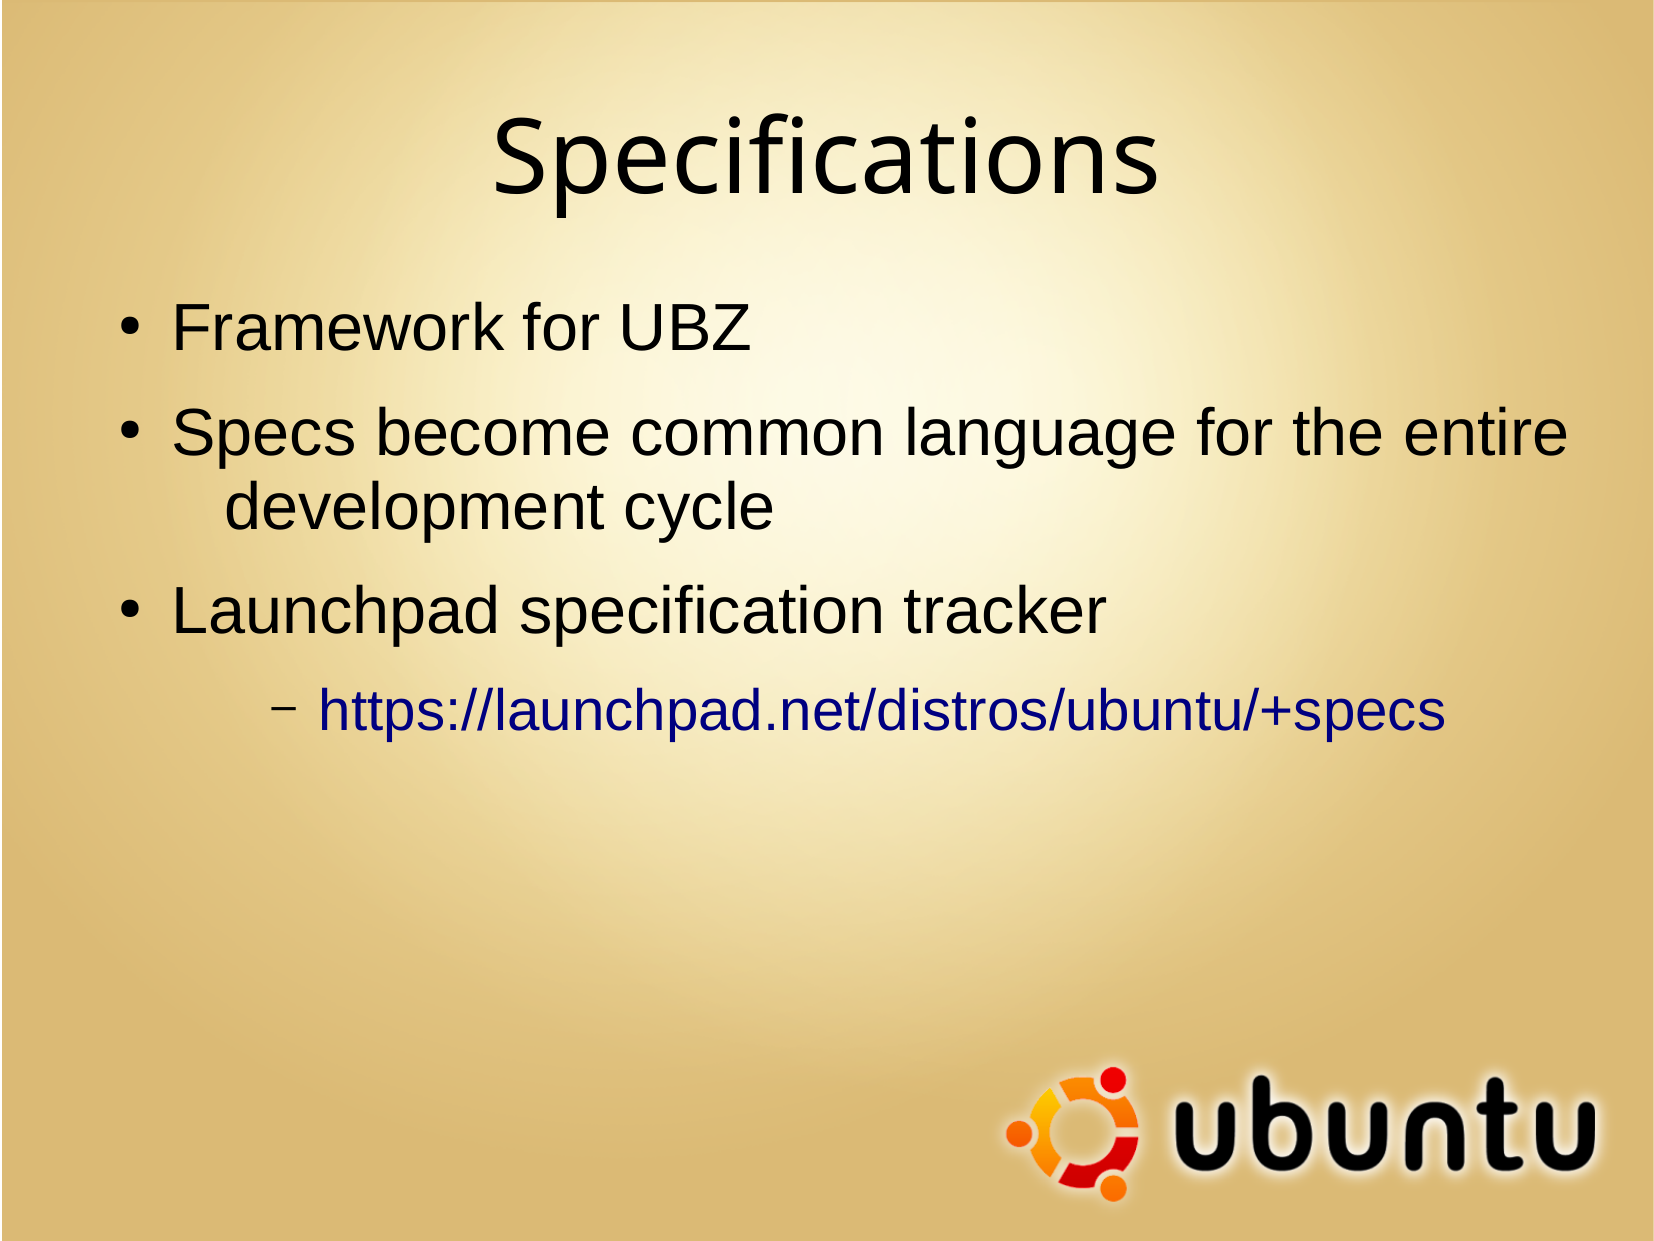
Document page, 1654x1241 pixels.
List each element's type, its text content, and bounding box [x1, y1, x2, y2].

picture [2, 0, 1654, 1241]
title Specifications [82, 49, 1571, 257]
list Framework for UBZ Specs become common language for the entire development cycle Launchpad specification tracker https://launchpad.net/distros/ubuntu/+specs [82, 290, 1571, 1109]
